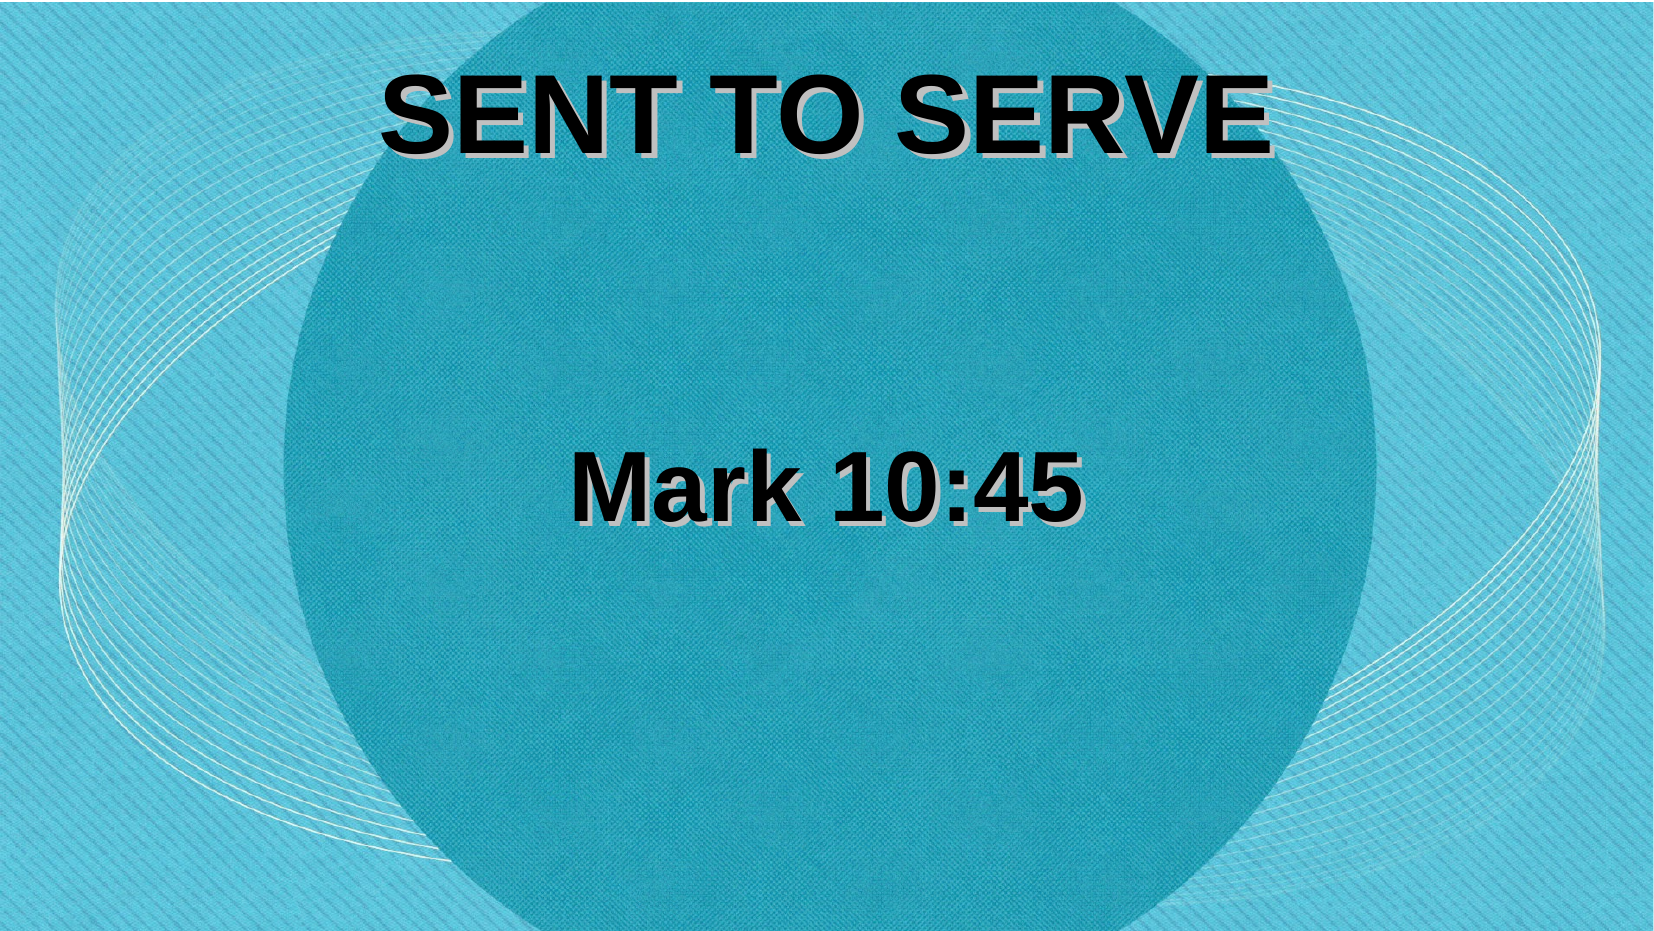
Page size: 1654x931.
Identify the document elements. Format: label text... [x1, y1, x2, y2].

subtitle Mark 10:45 [82, 217, 1571, 758]
picture [0, 2, 1654, 931]
title SENT TO SERVE [82, 37, 1571, 193]
